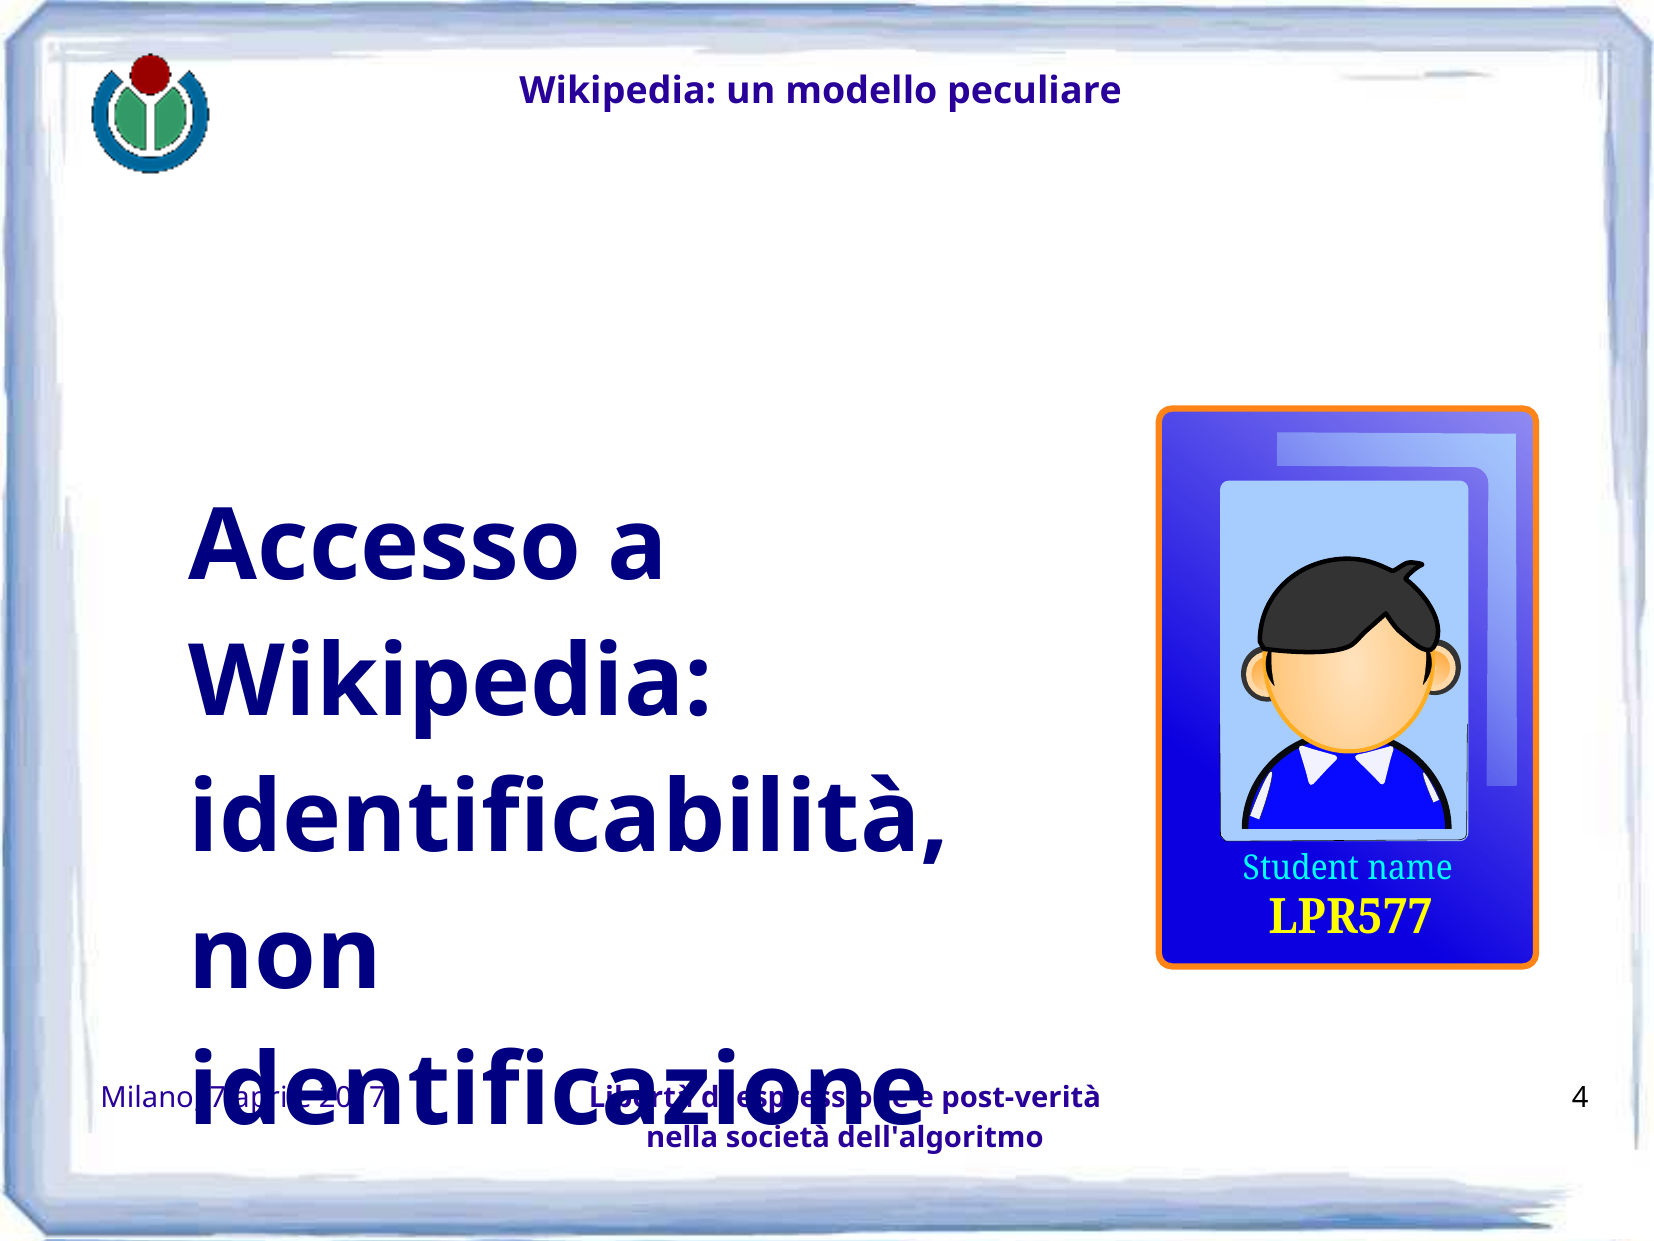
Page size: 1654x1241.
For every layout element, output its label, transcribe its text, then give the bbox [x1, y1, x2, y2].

list Accesso a Wikipedia: identificabilità, non identificazione [118, 472, 1121, 945]
picture [0, 0, 1654, 1241]
title Wikipedia: un modello peculiare [76, 59, 1565, 119]
